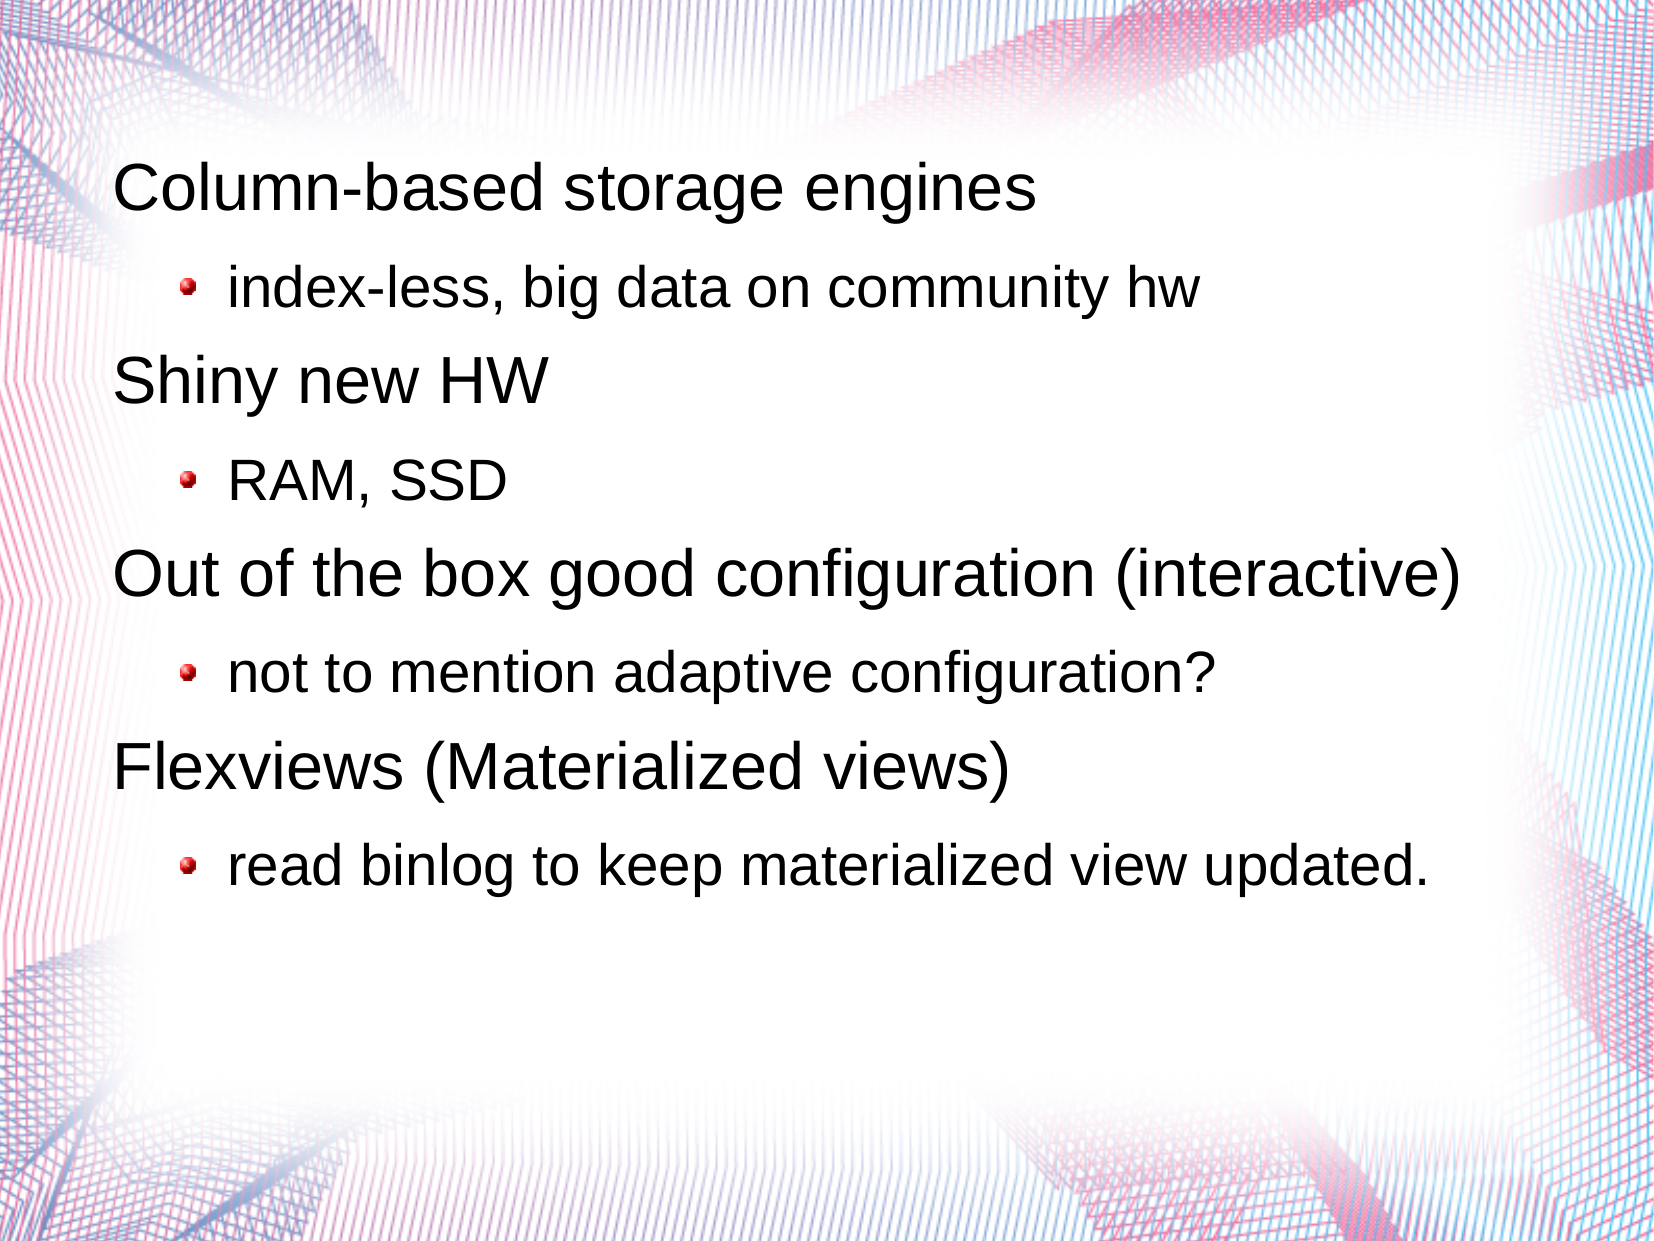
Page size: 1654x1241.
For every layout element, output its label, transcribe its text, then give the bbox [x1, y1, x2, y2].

picture [0, 0, 1654, 1241]
list Column-based storage engines index-less, big data on community hw Shiny new HW RAM, SSD Out of the box good configuration (interactive) not to mention adaptive configuration? Flexviews (Materialized views) read binlog to keep materialized view updated. [112, 150, 1571, 1094]
